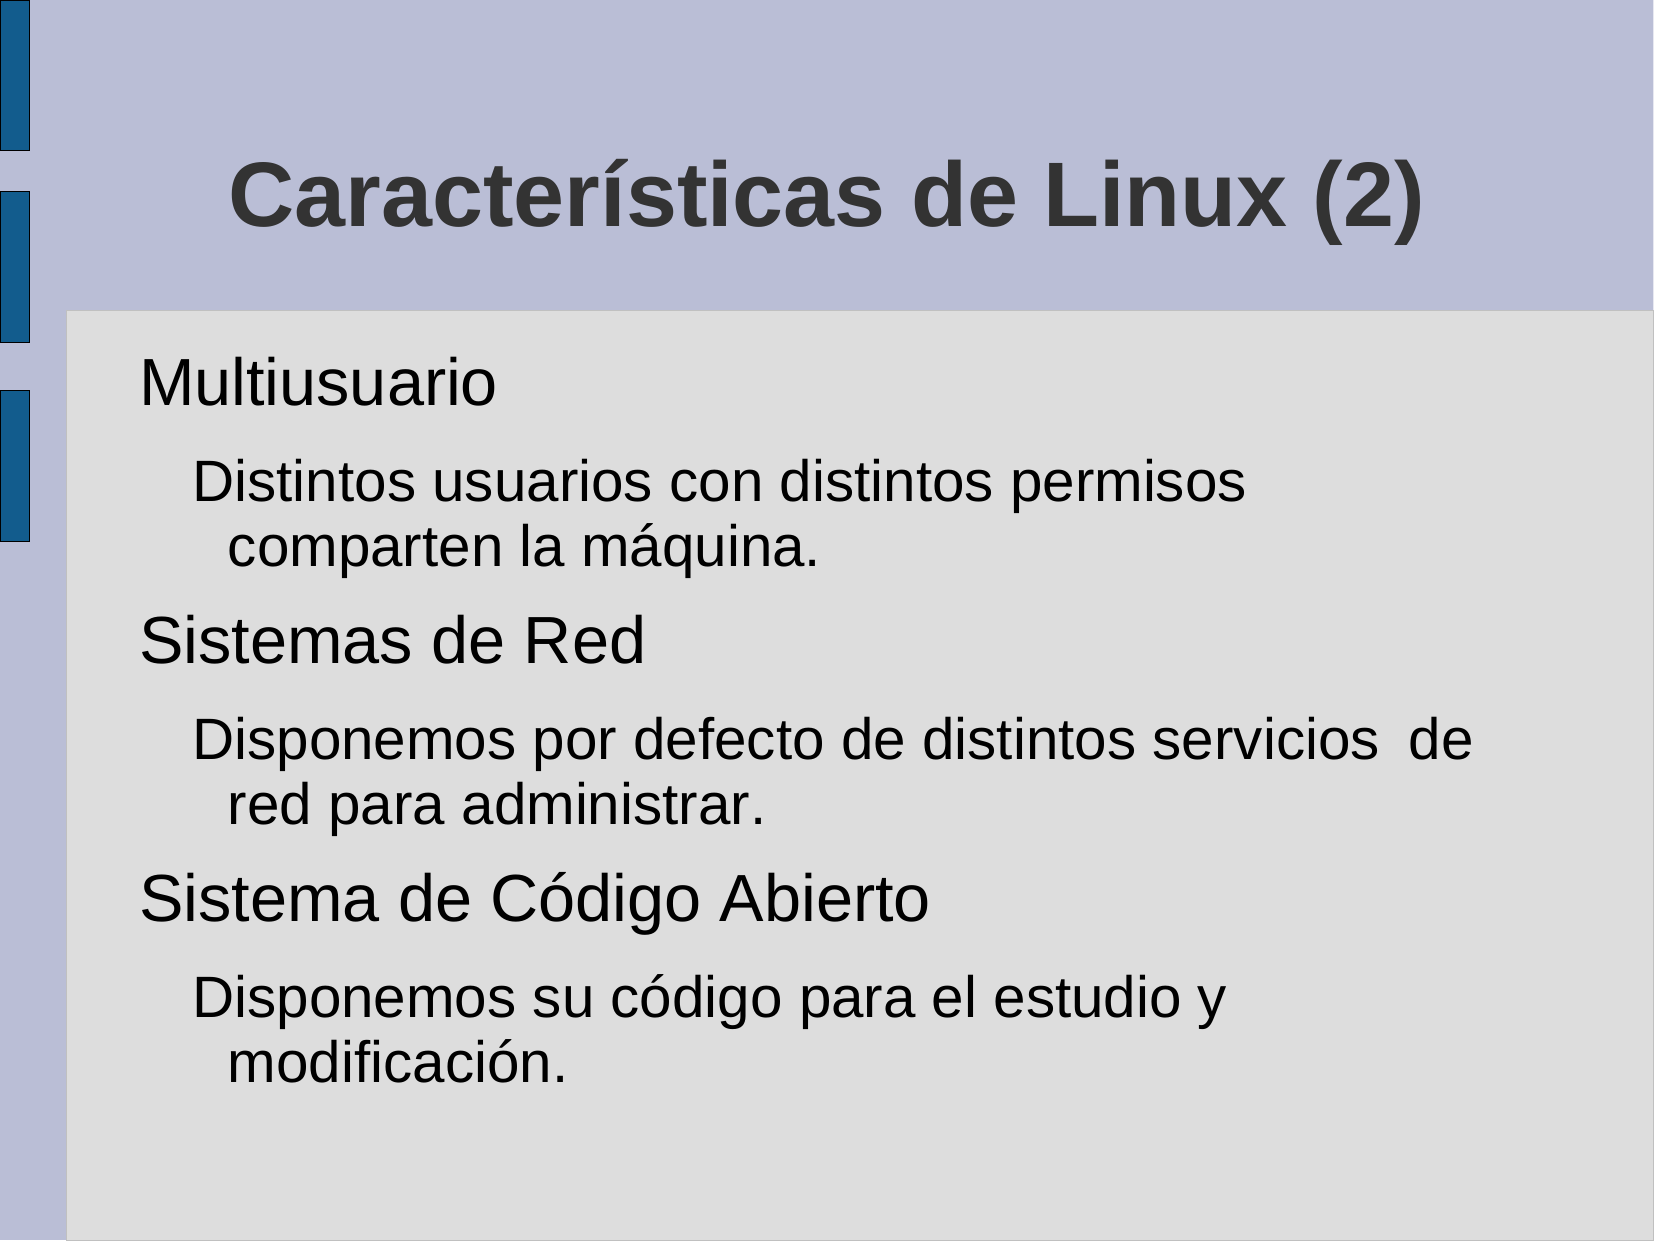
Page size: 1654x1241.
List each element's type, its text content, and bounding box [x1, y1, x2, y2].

title Características de Linux (2) [121, 91, 1534, 299]
list Multiusuario Distintos usuarios con distintos permisos comparten la máquina. Sistemas de Red Disponemos por defecto de distintos servicios de red para administrar. Sistema de Código Abierto Disponemos su código para el estudio y modificación. [121, 344, 1534, 1127]
text_box [88, 688, 1654, 1182]
